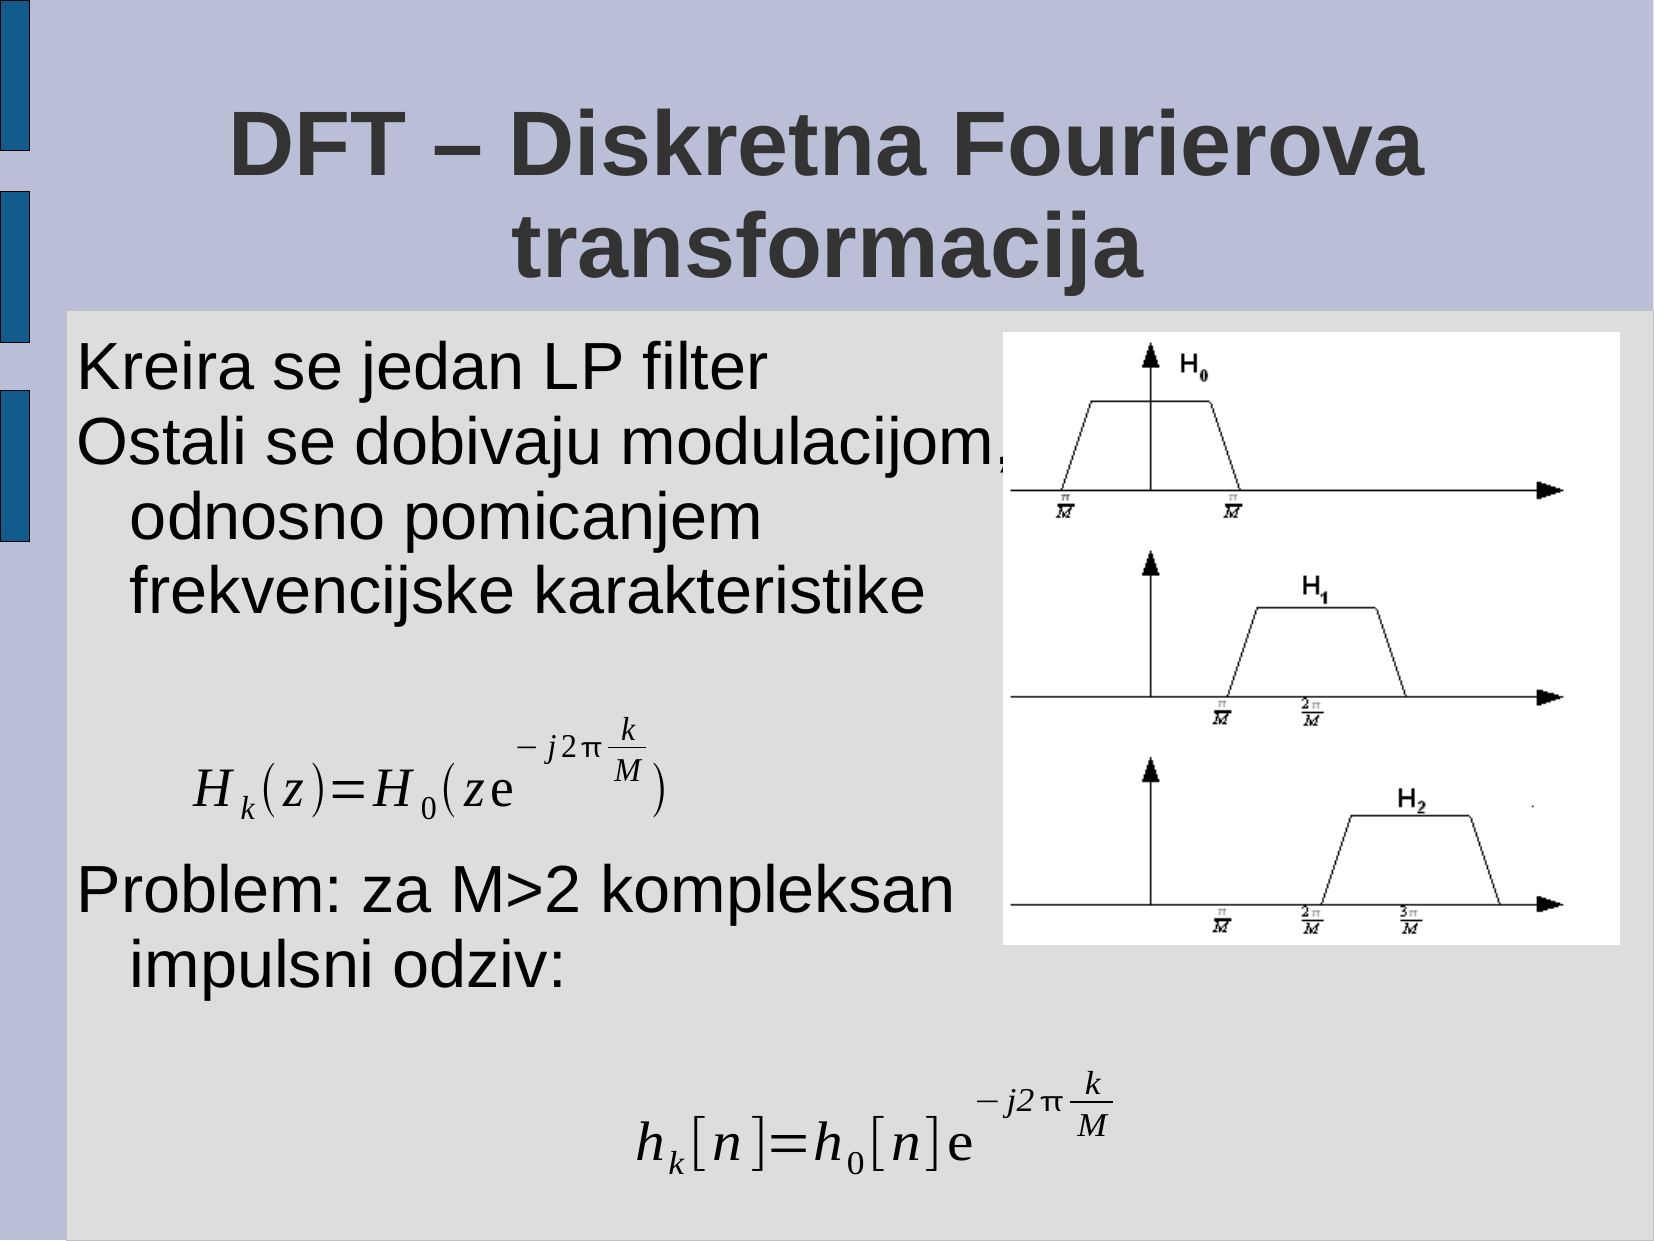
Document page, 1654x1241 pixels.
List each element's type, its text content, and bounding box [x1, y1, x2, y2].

picture [1003, 332, 1620, 945]
text_box [1210, 915, 1241, 973]
chart [620, 1062, 1130, 1182]
chart [177, 708, 681, 827]
list Kreira se jedan LP filter Ostali se dobivaju modulacijom, odnosno pomicanjem frekvencijske karakteristike Problem: za M>2 kompleksan impulsni odziv: [59, 329, 1034, 1227]
title DFT – Diskretna Fourierova transformacija [121, 92, 1534, 298]
